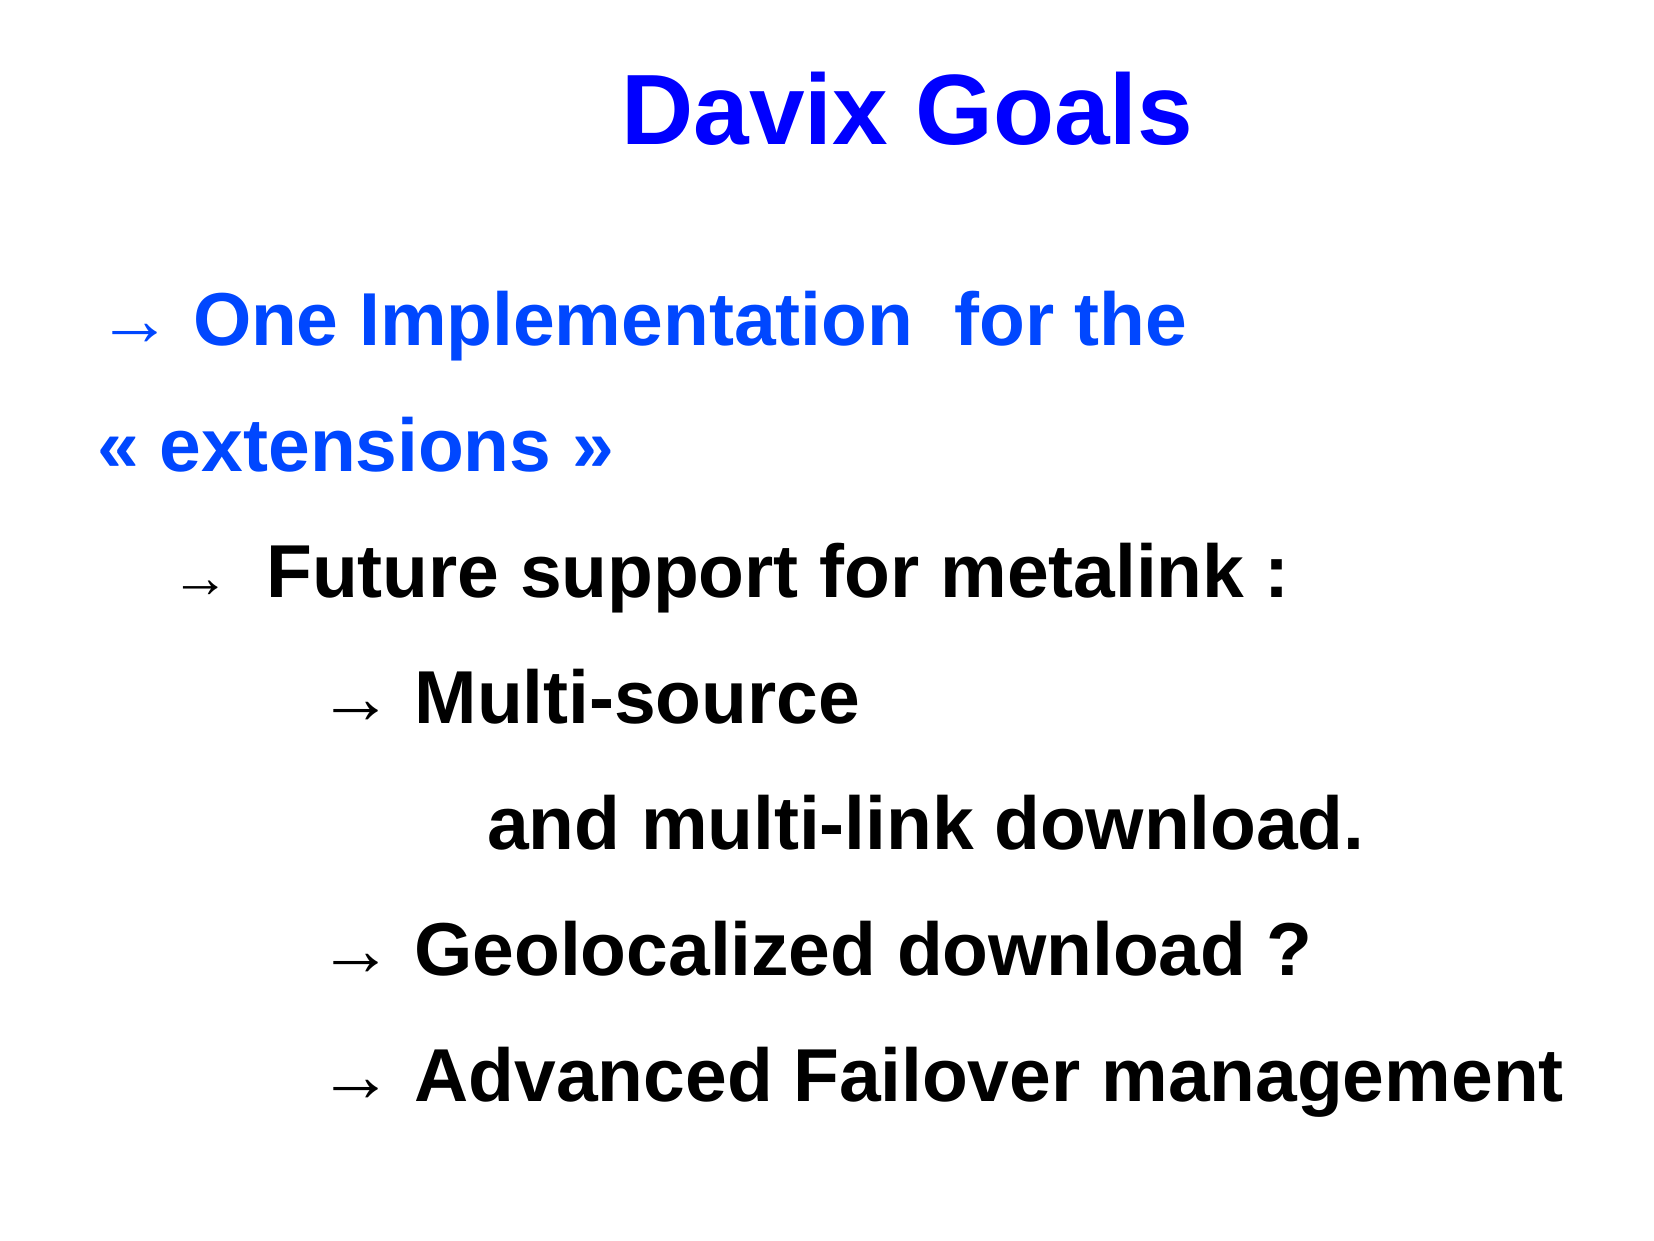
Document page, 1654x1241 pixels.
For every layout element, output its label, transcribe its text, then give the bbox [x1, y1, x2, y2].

text_box → One Implementation for the « extensions » → Future support for metalink : → Multi-source and multi-link download. → Geolocalized download ? → Advanced Failover management [82, 227, 1630, 1241]
text_box Davix Goals [519, 47, 1323, 174]
